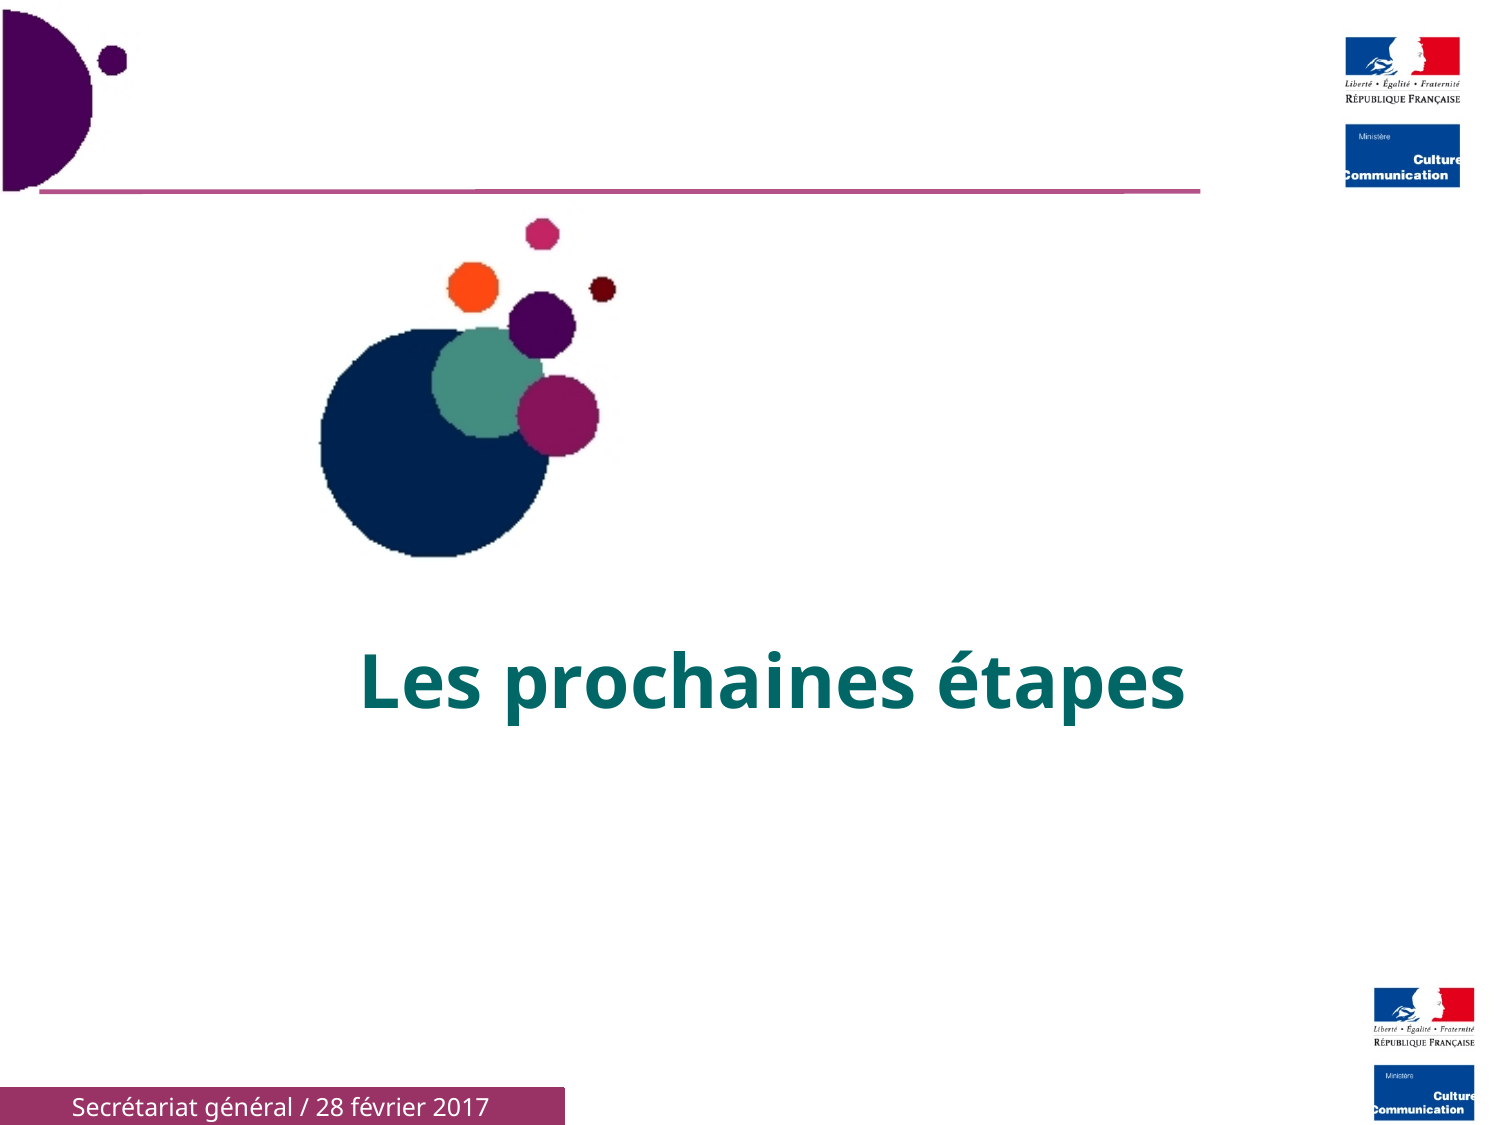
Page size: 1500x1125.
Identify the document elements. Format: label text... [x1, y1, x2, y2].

picture [0, 0, 149, 204]
picture [288, 196, 654, 568]
title Les prochaines étapes [135, 609, 1411, 733]
text_box Secrétariat général / 28 février 2017 [0, 1087, 564, 1125]
picture [1370, 979, 1477, 1125]
picture [1341, 27, 1463, 197]
